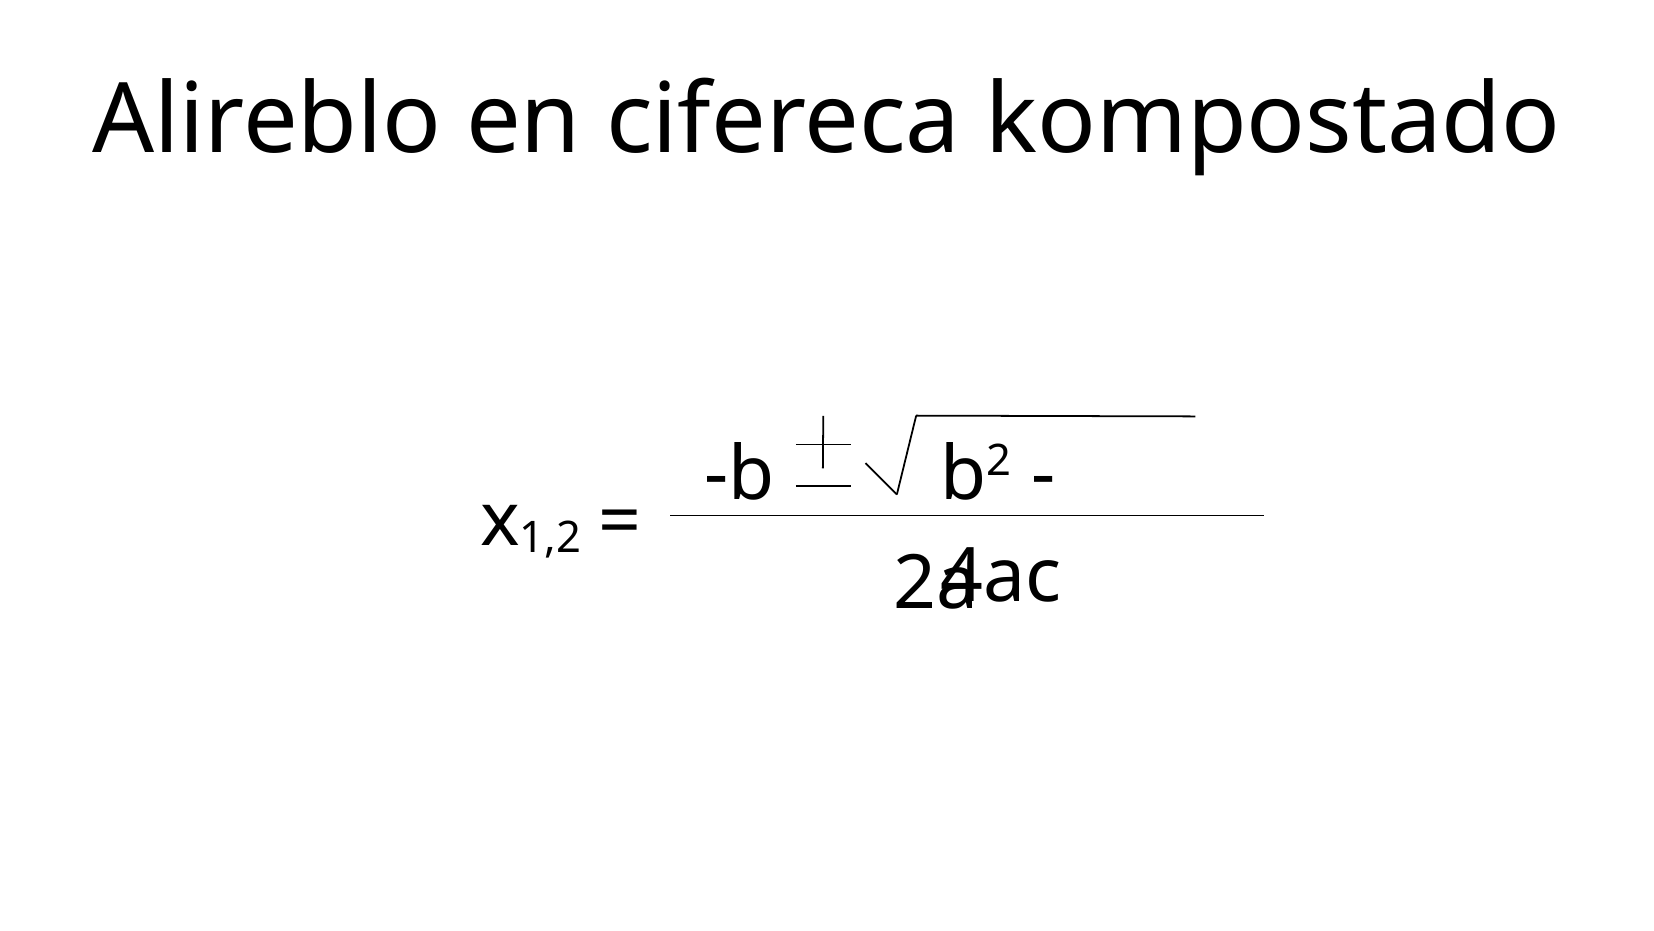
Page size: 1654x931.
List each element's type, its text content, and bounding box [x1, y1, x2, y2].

title Alireblo en cifereca kompostado [82, 37, 1571, 193]
text_box b2 - 4ac [925, 411, 1211, 521]
text_box x1,2 [465, 458, 583, 568]
text_box 2a [879, 520, 1003, 630]
text_box -b [689, 411, 785, 521]
text_box = [583, 458, 651, 568]
